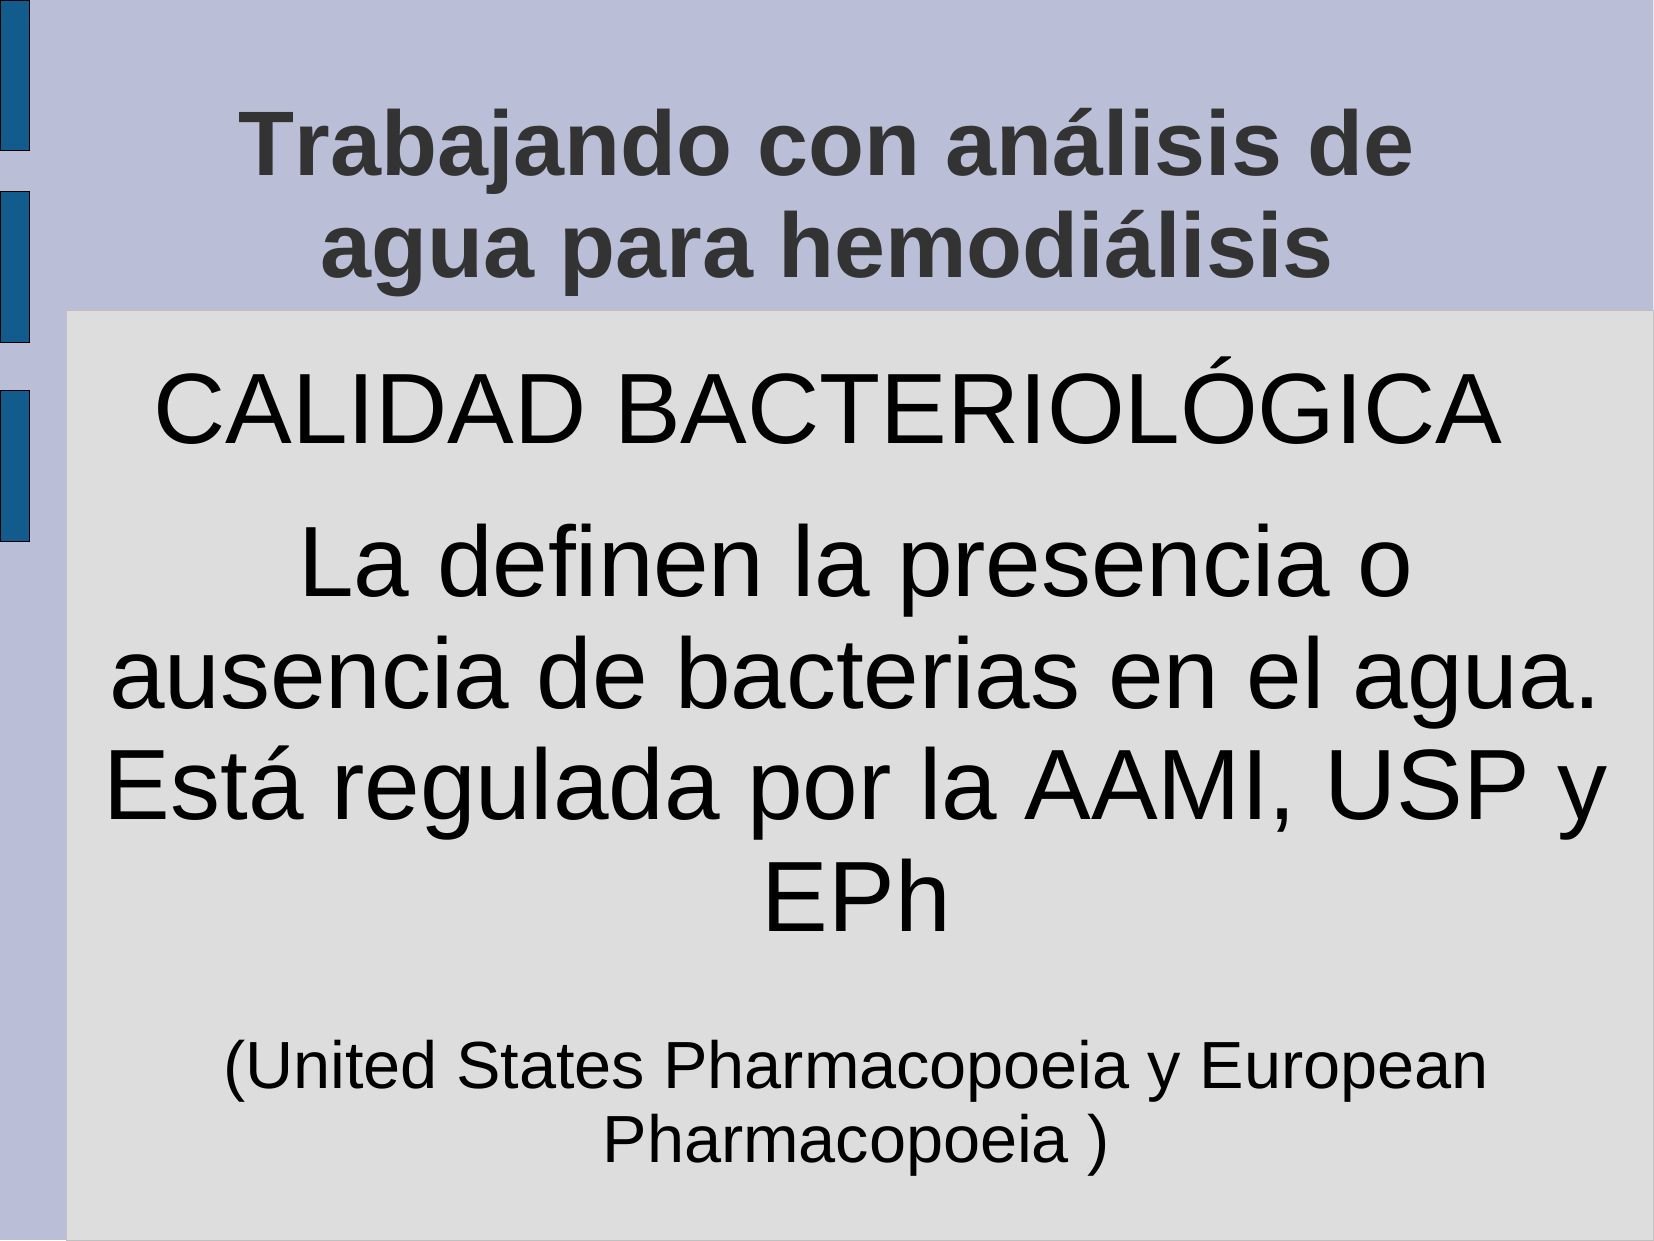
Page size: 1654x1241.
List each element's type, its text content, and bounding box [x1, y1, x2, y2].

text_box CALIDAD BACTERIOLÓGICA [121, 344, 1536, 473]
text_box La definen la presencia o ausencia de bacterias en el agua. Está regulada por la AAMI, USP y EPh (United States Pharmacopoeia y European Pharmacopoeia ) [88, 505, 1625, 1178]
title Trabajando con análisis de agua para hemodiálisis [121, 91, 1534, 299]
